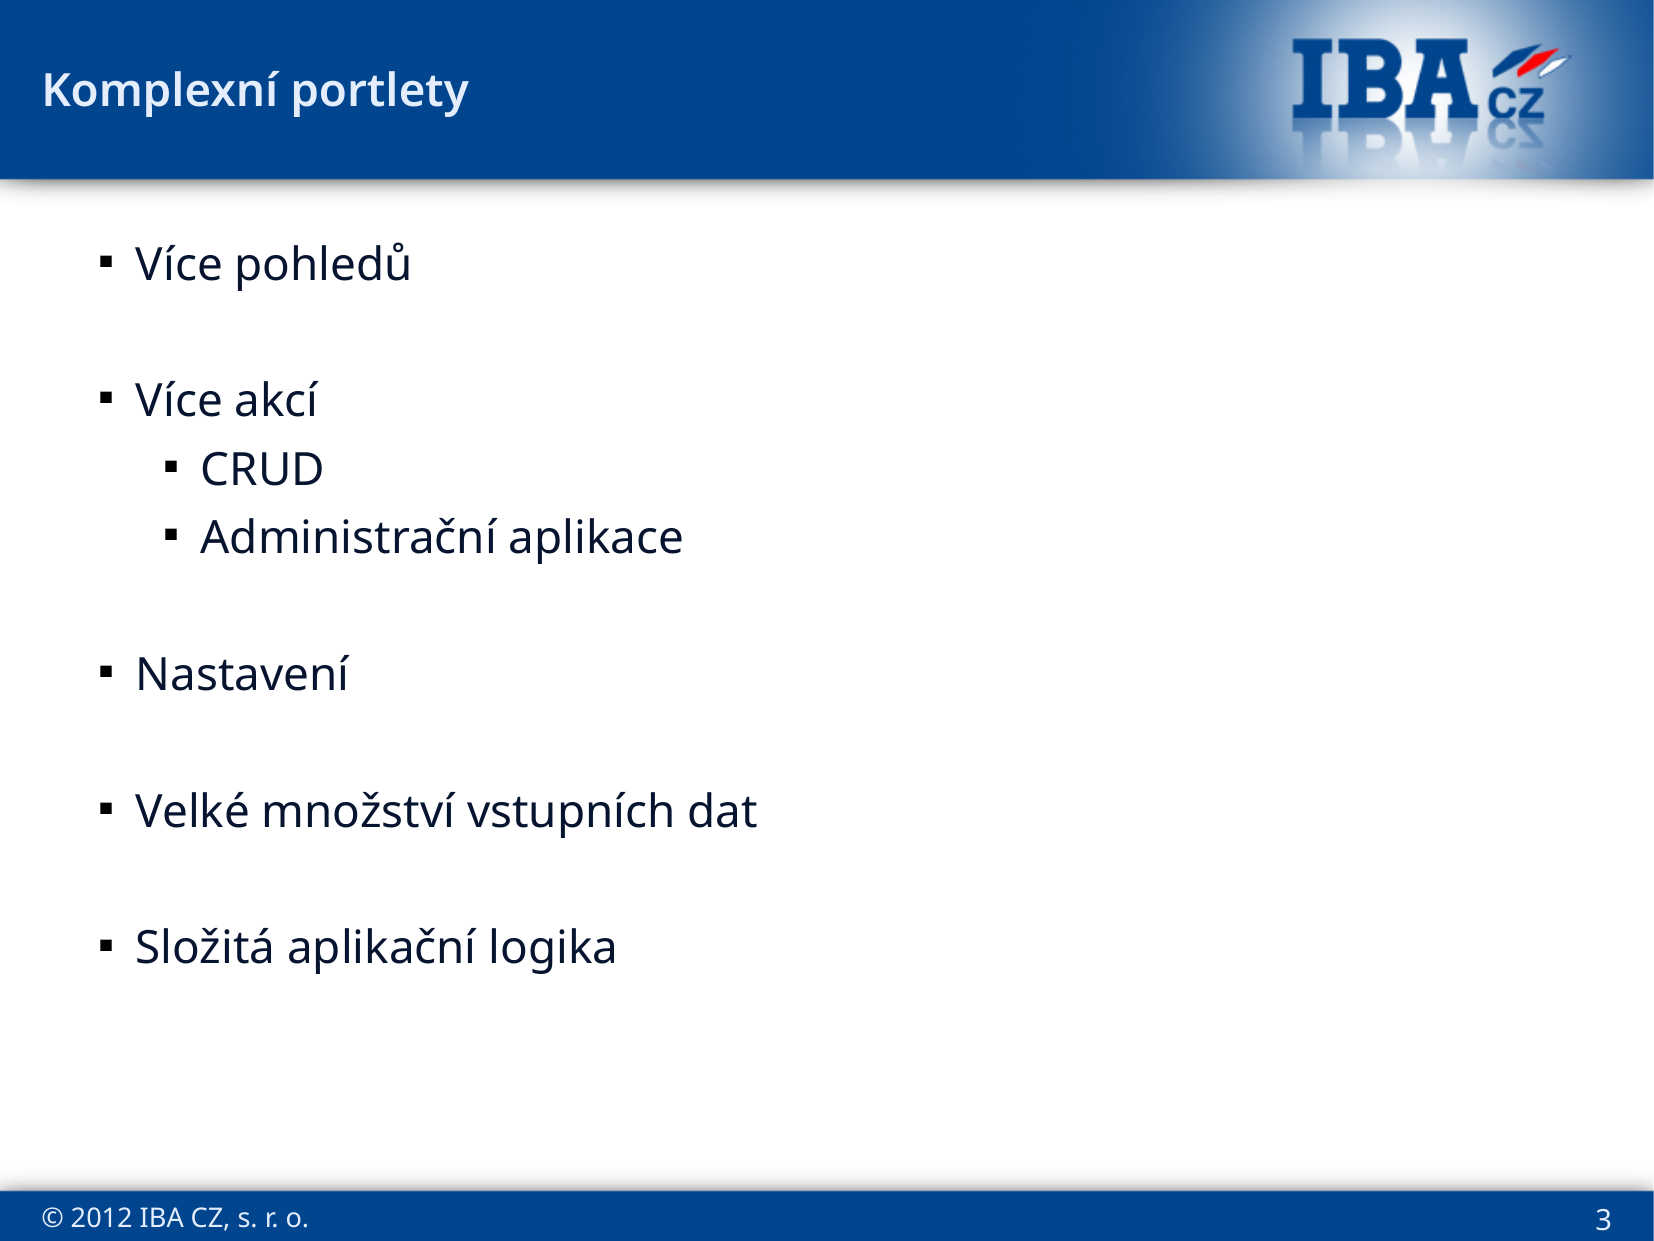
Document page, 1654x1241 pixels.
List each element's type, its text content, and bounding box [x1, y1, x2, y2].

list Více pohledů Více akcí CRUD Administrační aplikace Nastavení Velké množství vstupních dat Složitá aplikační logika [82, 231, 1571, 1137]
picture [0, 0, 1654, 1241]
title Komplexní portlety [41, 7, 1105, 170]
